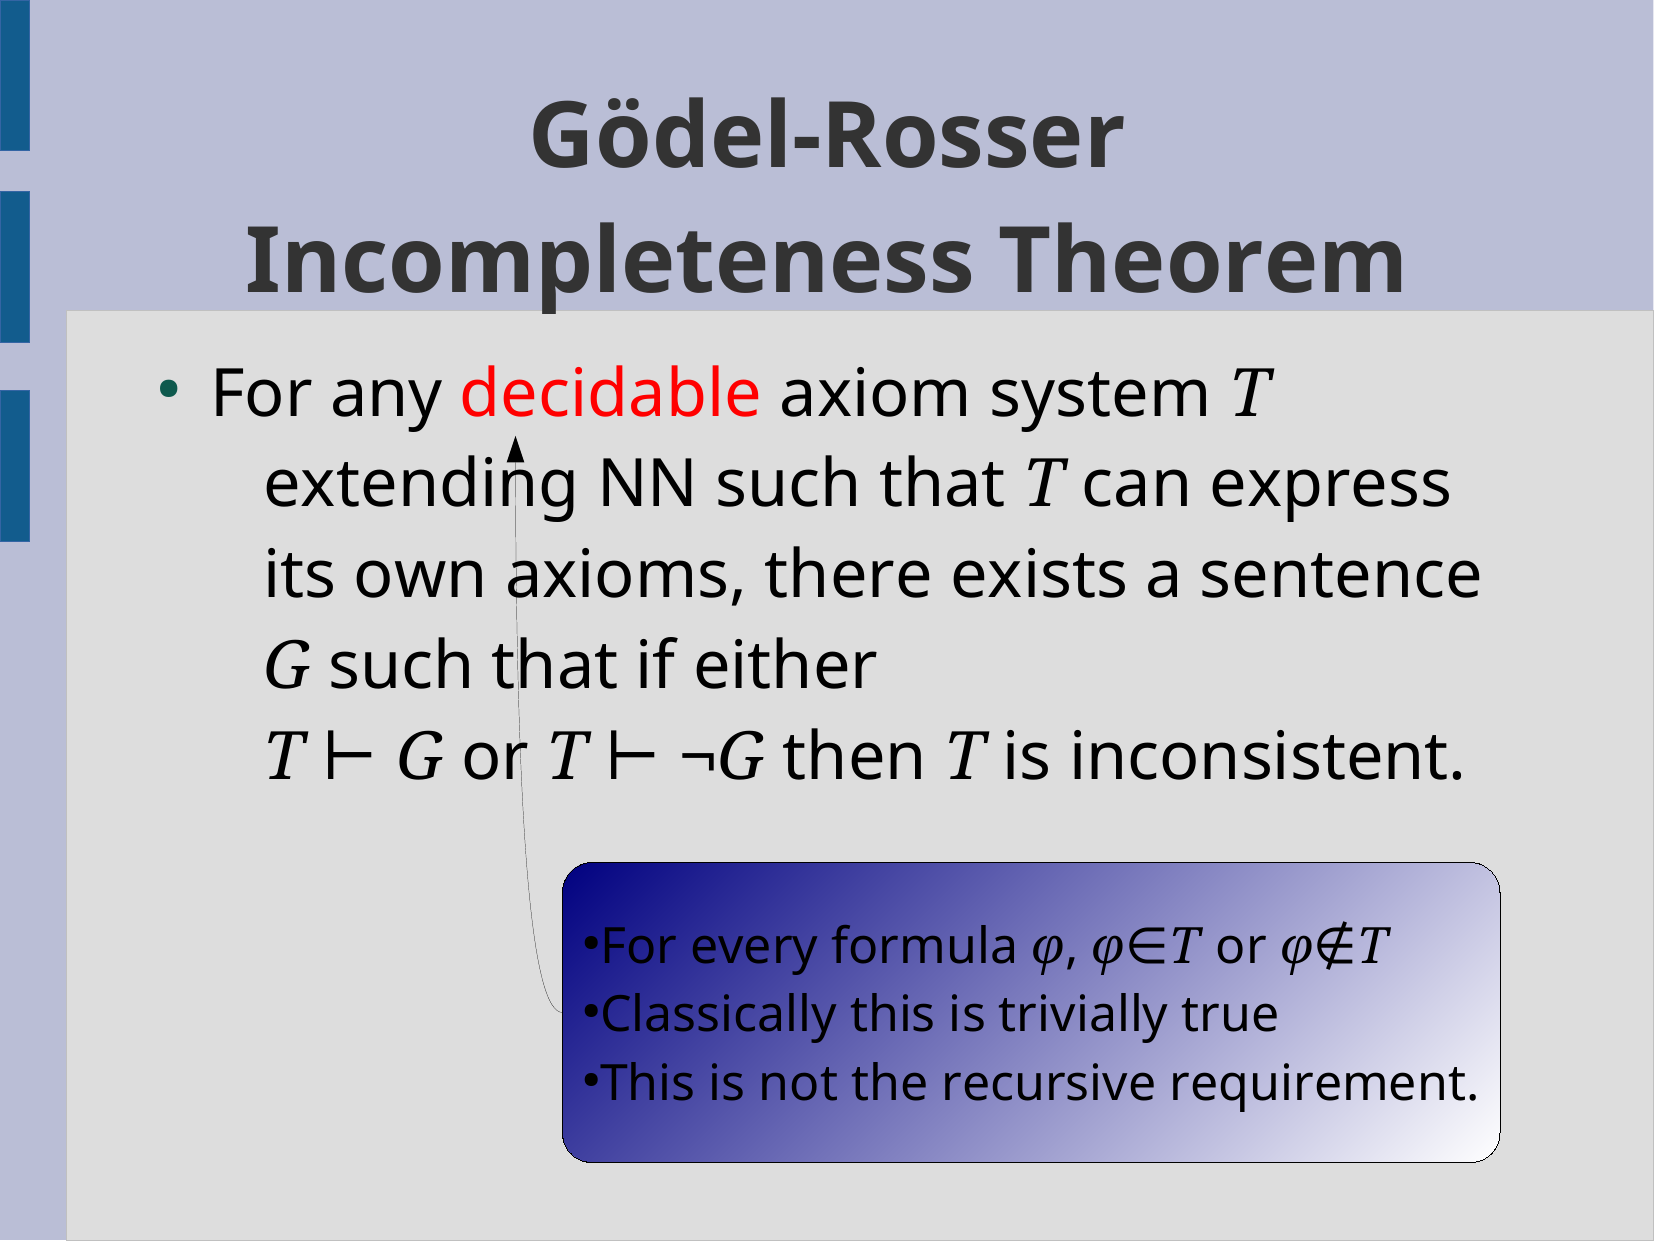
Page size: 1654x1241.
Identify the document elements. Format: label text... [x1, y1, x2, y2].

title Gödel-Rosser Incompleteness Theorem [121, 55, 1534, 334]
list For any decidable axiom system T extending NN such that T can express its own axioms, there exists a sentence G such that if either T ⊢ G or T ⊢ ¬G then T is inconsistent. [121, 344, 1534, 891]
text_box For every formula φ, φ∈T or φ∉T Classically this is trivially true This is not the recursive requirement. [562, 862, 1501, 1163]
